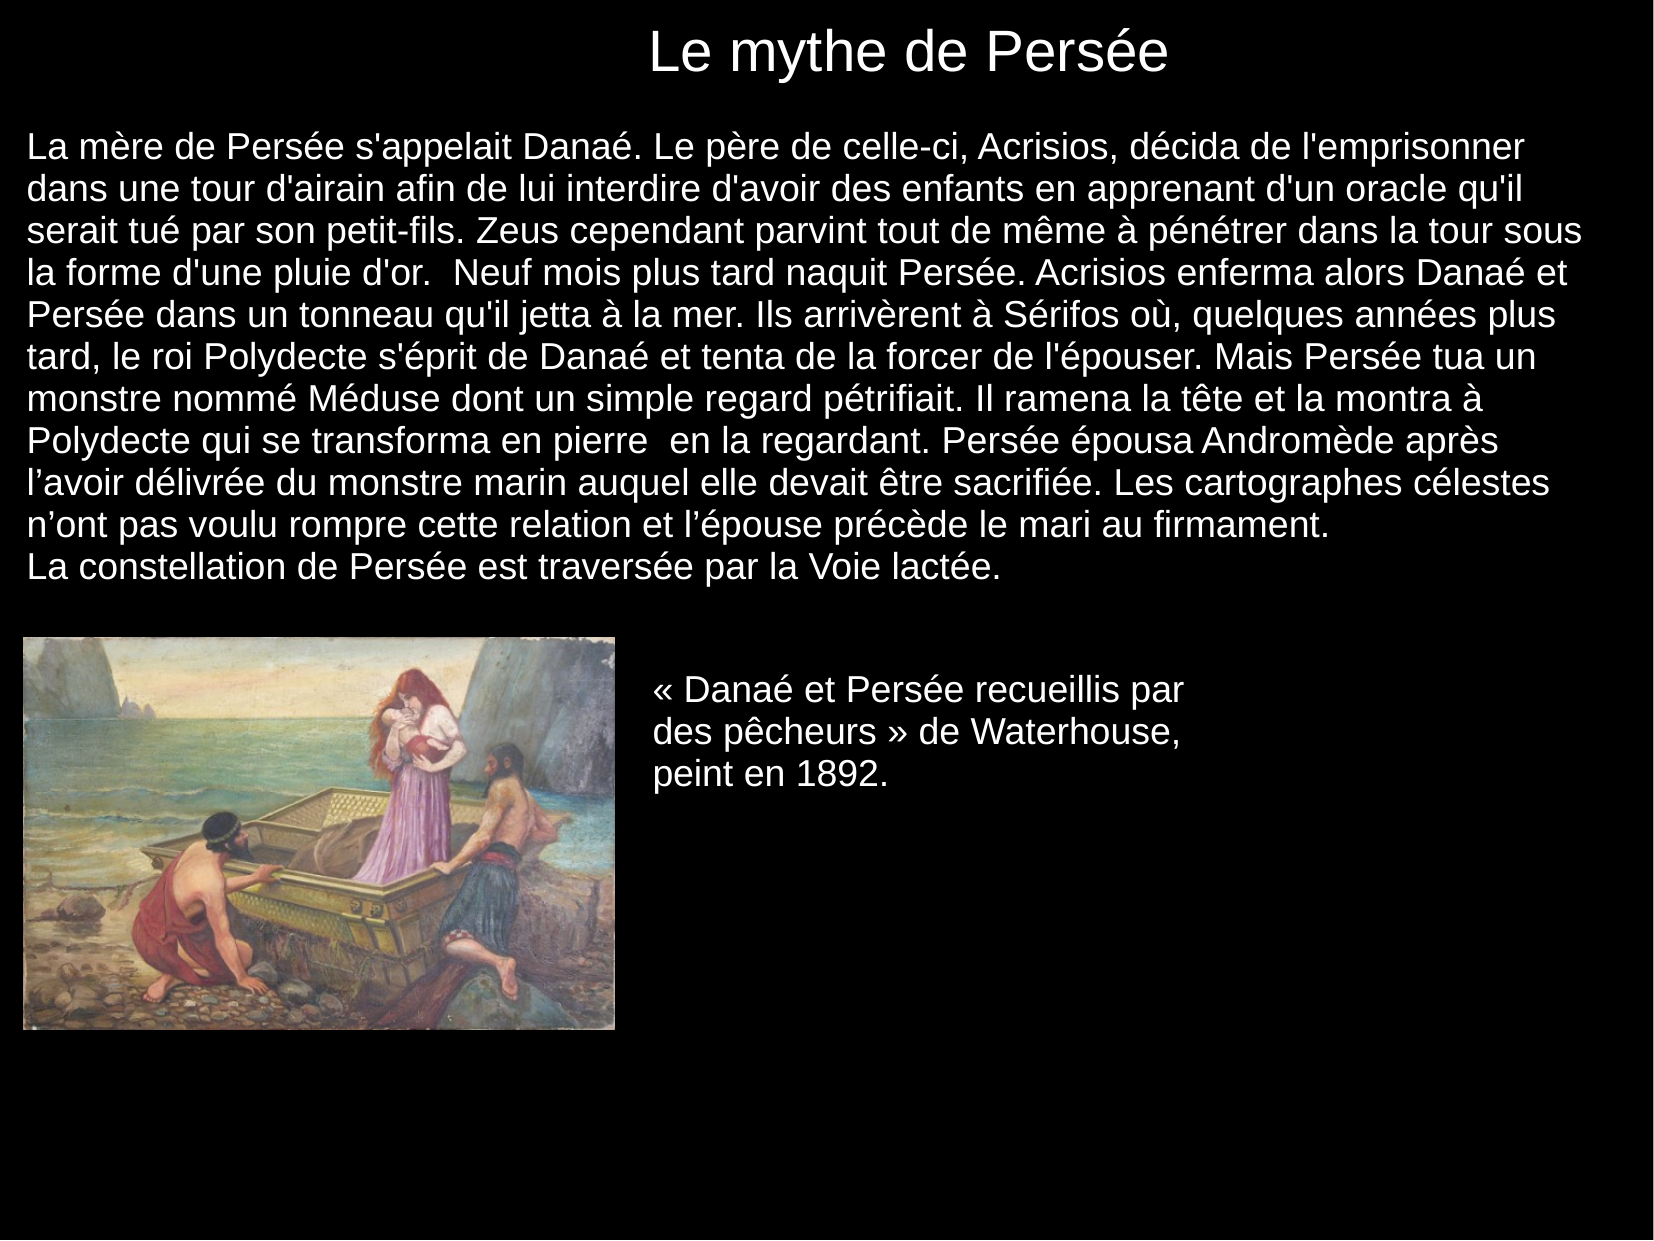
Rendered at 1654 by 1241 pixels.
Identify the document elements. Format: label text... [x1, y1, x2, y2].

text_box La mère de Persée s'appelait Danaé. Le père de celle-ci, Acrisios, décida de l'emprisonner dans une tour d'airain afin de lui interdire d'avoir des enfants en apprenant d'un oracle qu'il serait tué par son petit-fils. Zeus cependant parvint tout de même à pénétrer dans la tour sous la forme d'une pluie d'or. Neuf mois plus tard naquit Persée. Acrisios enferma alors Danaé et Persée dans un tonneau qu'il jetta à la mer. Ils arrivèrent à Sérifos où, quelques années plus tard, le roi Polydecte s'éprit de Danaé et tenta de la forcer de l'épouser. Mais Persée tua un monstre nommé Méduse dont un simple regard pétrifiait. Il ramena la tête et la montra à Polydecte qui se transforma en pierre en la regardant. Persée épousa Andromède après l’avoir délivrée du monstre marin auquel elle devait être sacrifiée. Les cartographes célestes n’ont pas voulu rompre cette relation et l’épouse précède le mari au firmament. La constellation de Persée est traversée par la Voie lactée. [11, 118, 1619, 596]
text_box « Danaé et Persée recueillis par des pêcheurs » de Waterhouse, peint en 1892. [637, 661, 1229, 803]
text_box Le mythe de Persée [590, 11, 1229, 92]
picture [23, 637, 615, 1030]
